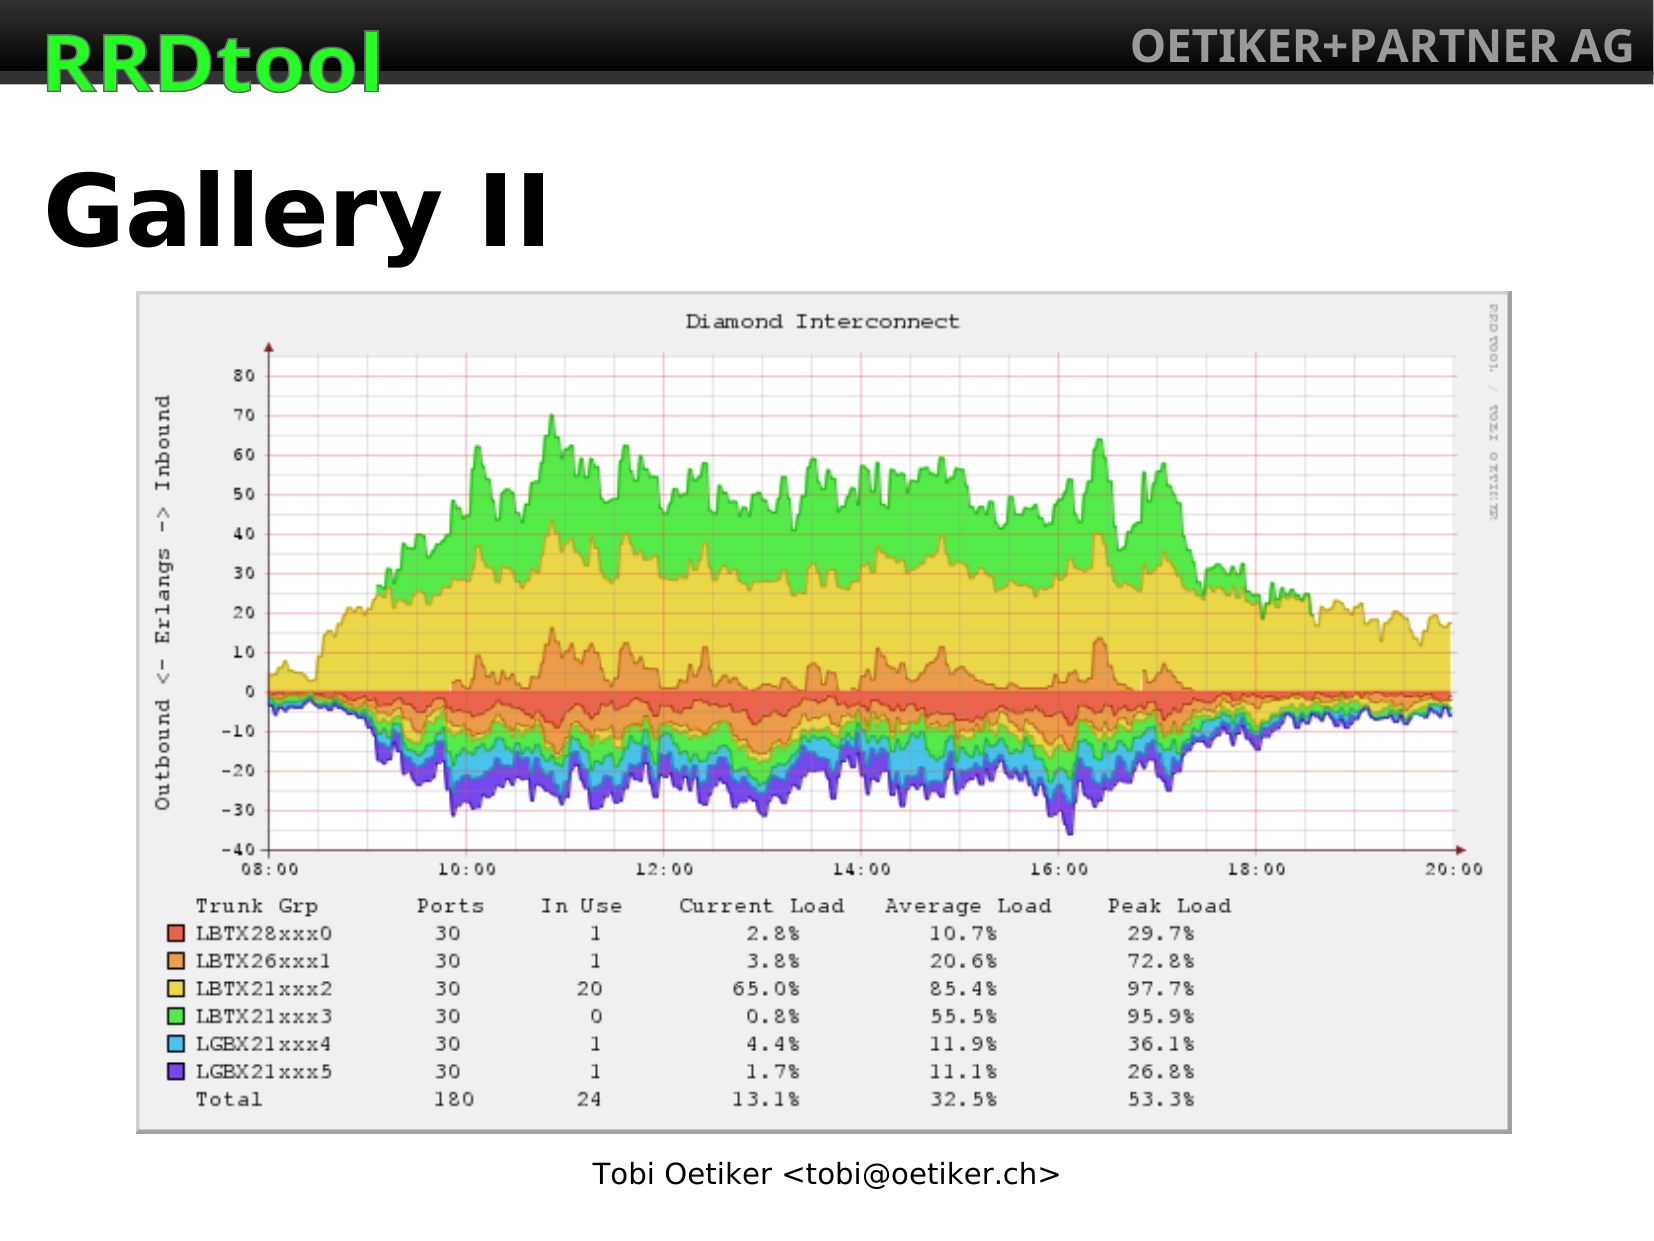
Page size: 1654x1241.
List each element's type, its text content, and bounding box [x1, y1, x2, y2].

title Gallery II [43, 144, 1582, 280]
picture [136, 291, 1512, 1134]
